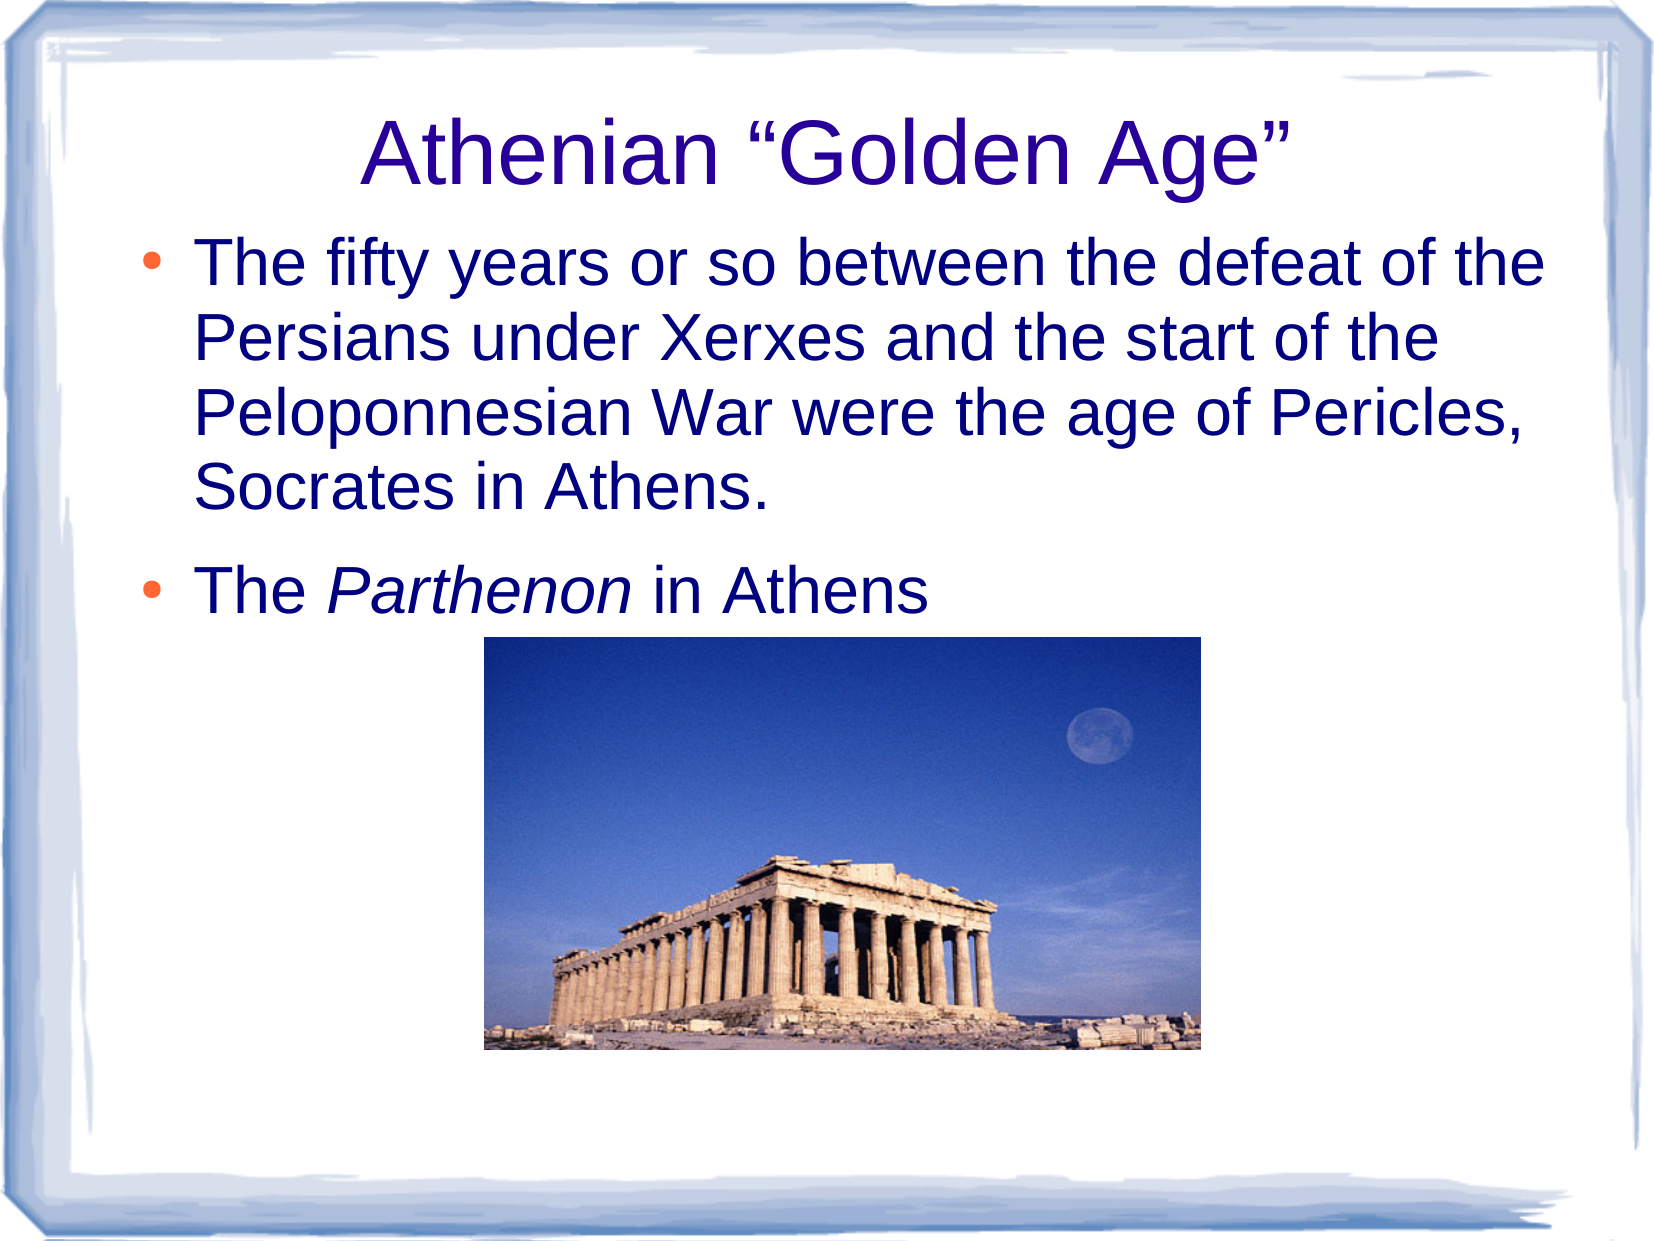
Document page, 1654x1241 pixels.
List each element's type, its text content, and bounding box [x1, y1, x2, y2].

title Athenian “Golden Age” [82, 56, 1571, 250]
picture [0, 0, 1654, 1241]
list The fifty years or so between the defeat of the Persians under Xerxes and the start of the Peloponnesian War were the age of Pericles, Socrates in Athens. The Parthenon in Athens [122, 225, 1576, 1163]
